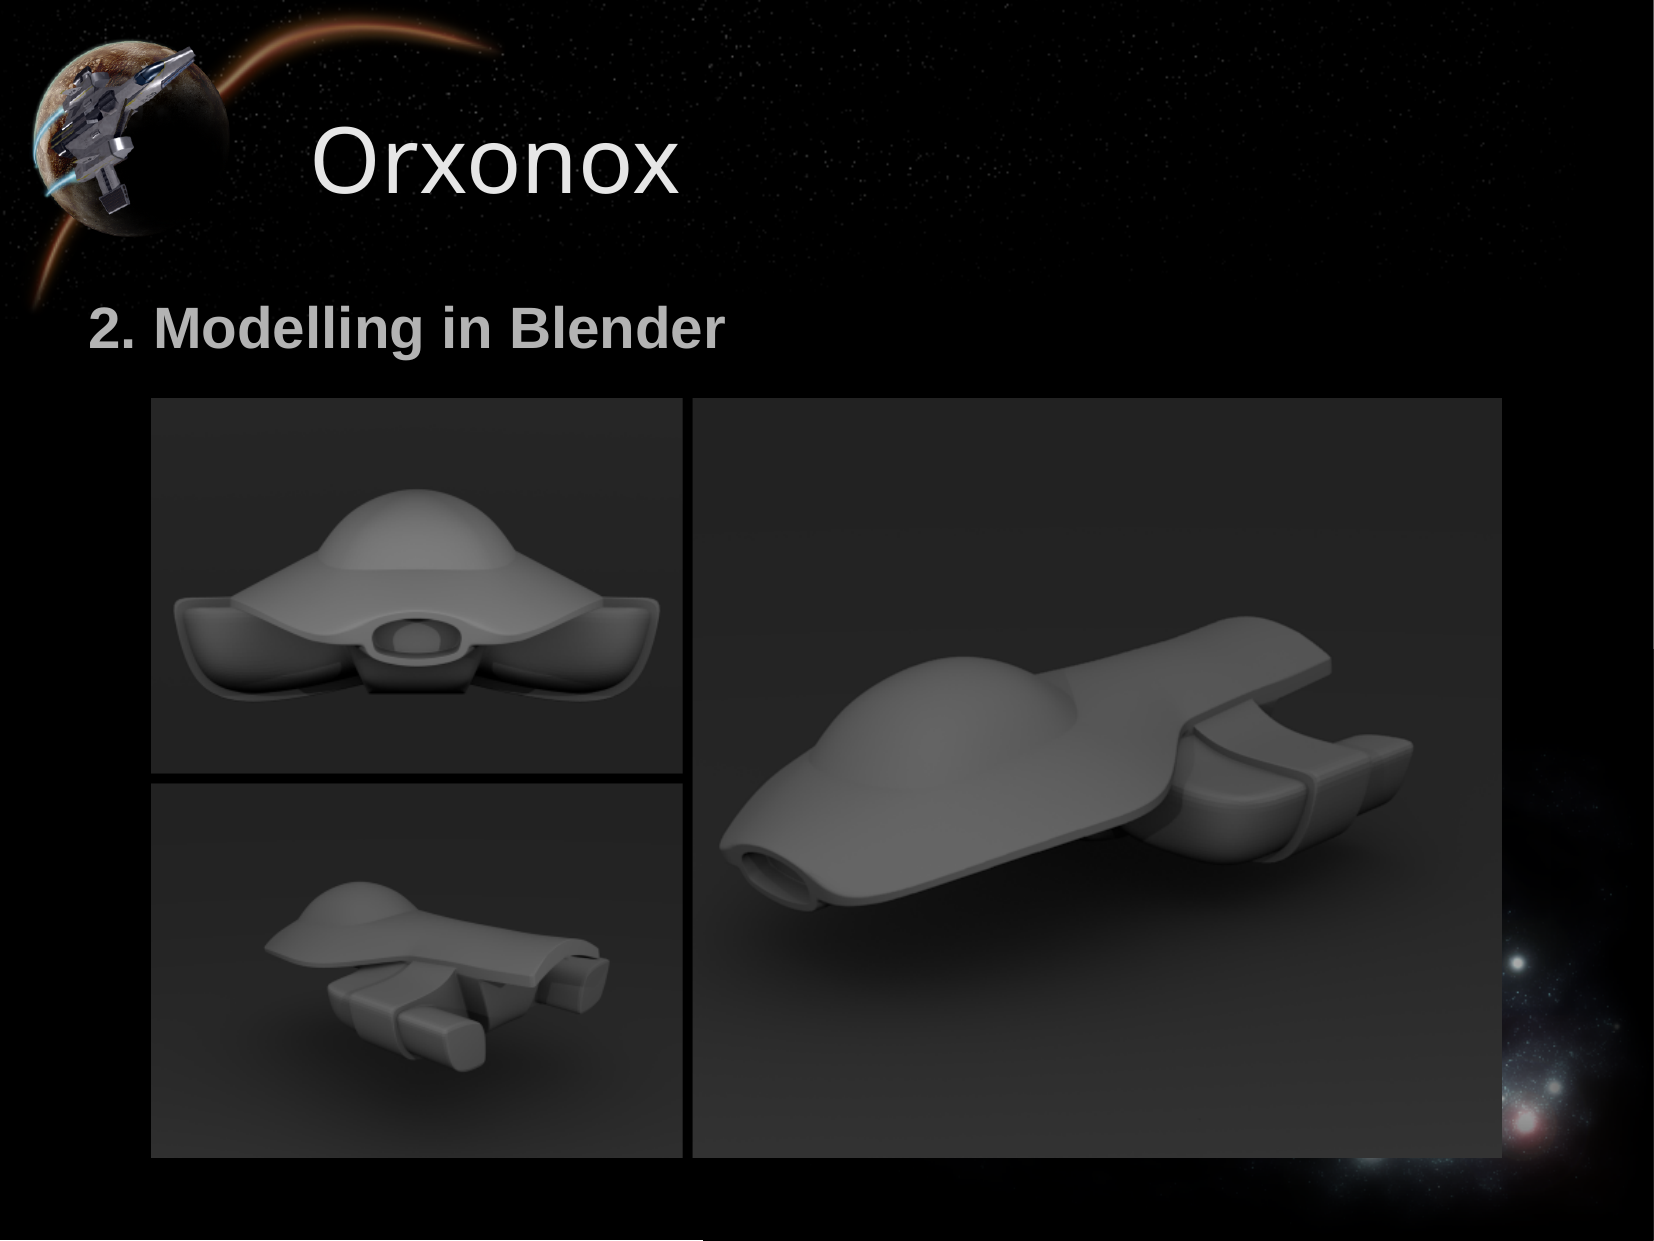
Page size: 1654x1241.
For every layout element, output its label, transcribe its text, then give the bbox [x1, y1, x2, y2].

title 2. Modelling in Blender [88, 273, 1577, 377]
picture [0, 0, 1654, 1241]
